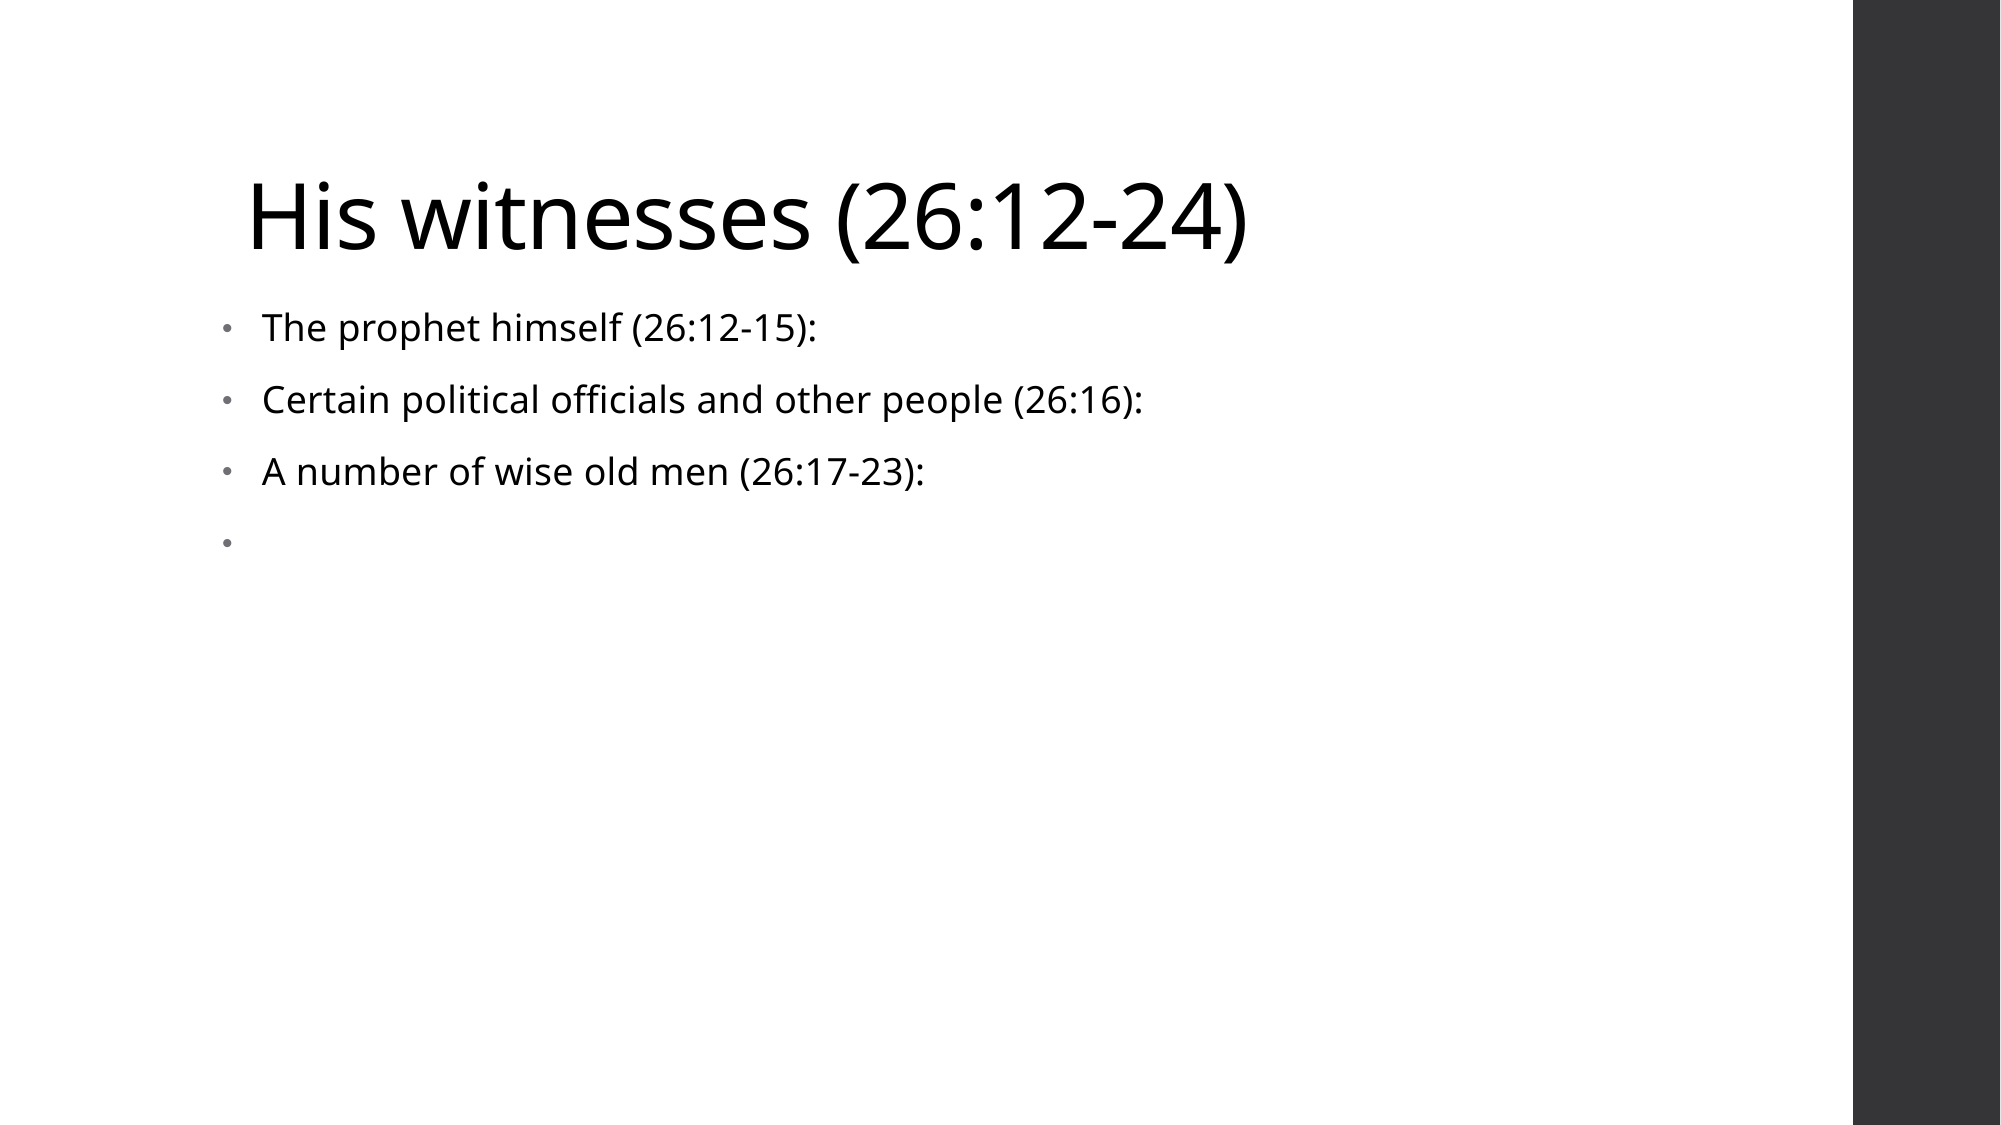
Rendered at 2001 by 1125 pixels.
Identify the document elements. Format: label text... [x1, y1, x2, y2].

title His witnesses (26:12-24) [206, 60, 1797, 278]
list The prophet himself (26:12-15): Certain political officials and other people (26:16): A number of wise old men (26:17-23): [206, 299, 1617, 1014]
